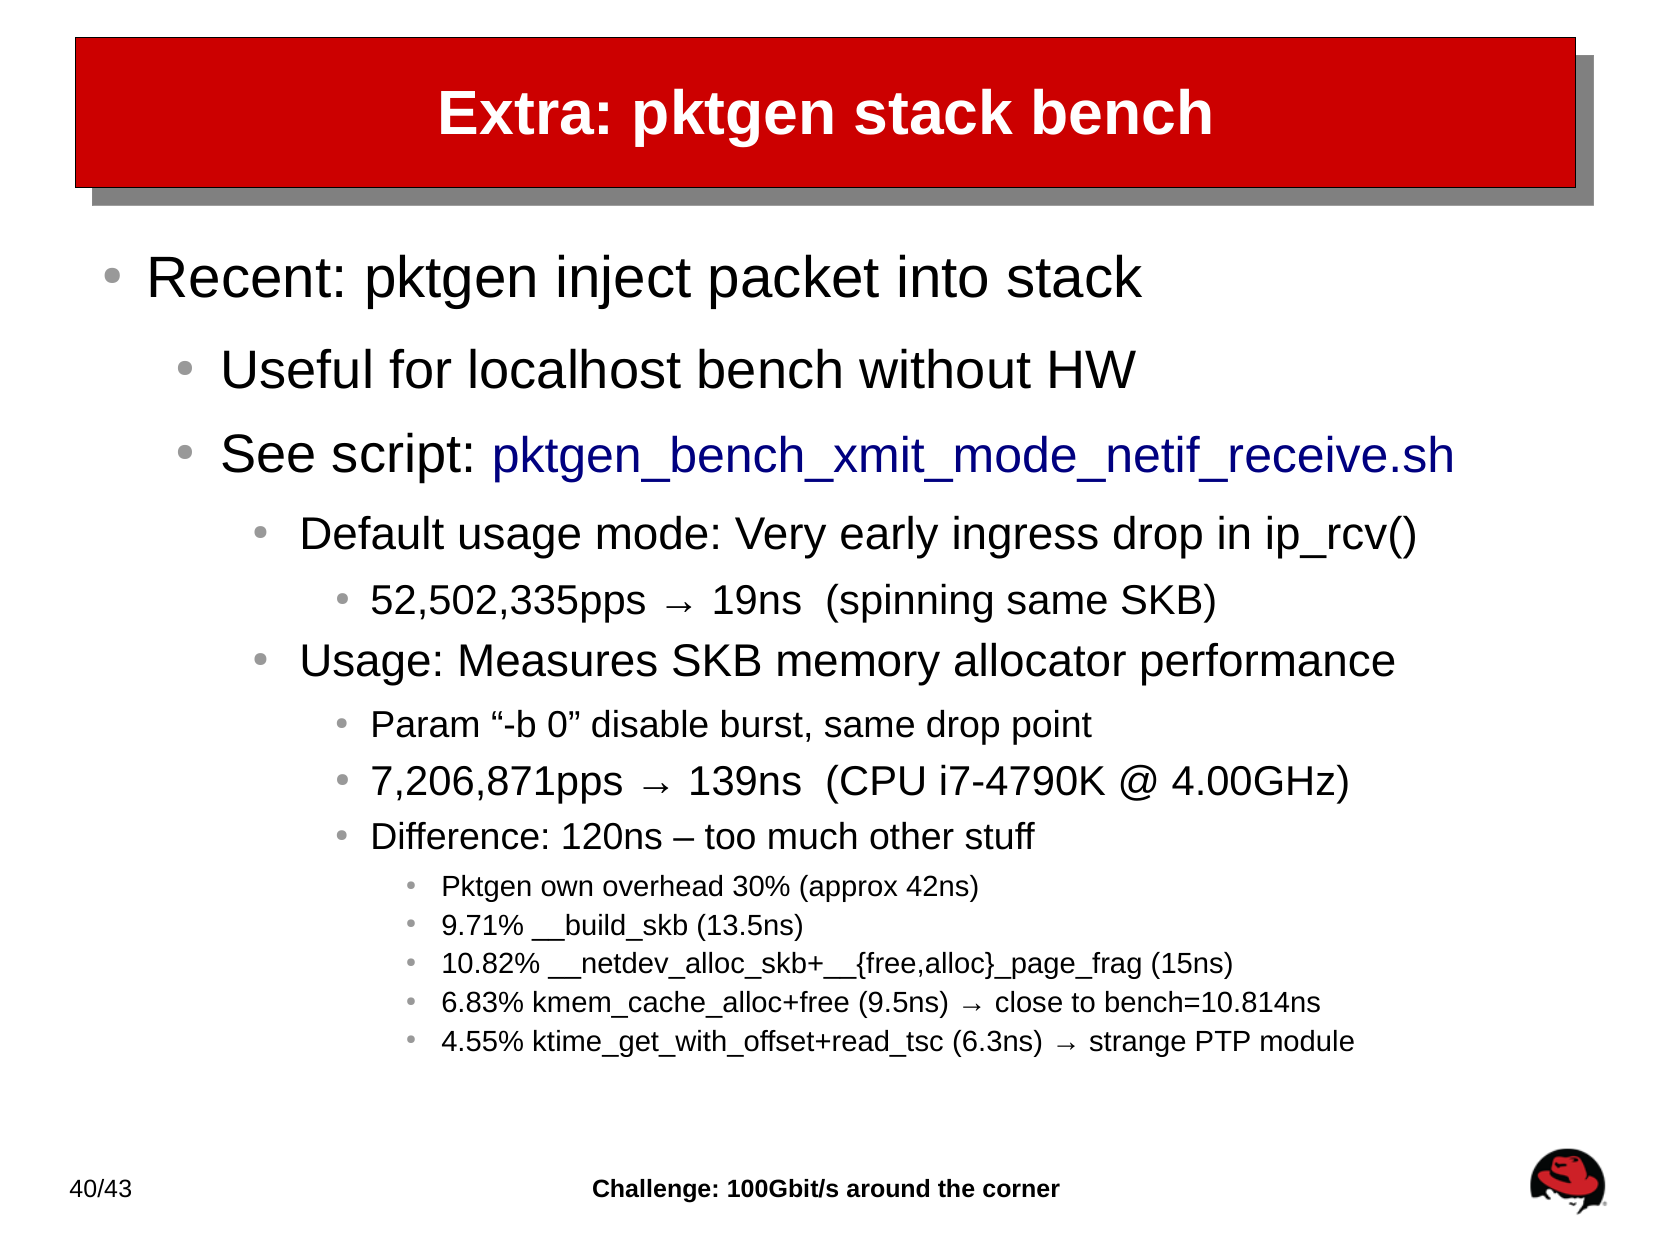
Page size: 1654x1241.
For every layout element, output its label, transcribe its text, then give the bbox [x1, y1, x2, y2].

title Extra: pktgen stack bench [82, 37, 1571, 188]
picture [1529, 1146, 1613, 1224]
list Recent: pktgen inject packet into stack Useful for localhost bench without HW See script: pktgen_bench_xmit_mode_netif_receive.sh Default usage mode: Very early ingress drop in ip_rcv() 52,502,335pps → 19ns (spinning same SKB) Usage: Measures SKB memory allocator performance Param “-b 0” disable burst, same drop point 7,206,871pps → 139ns (CPU i7-4790K @ 4.00GHz) Difference: 120ns – too much other stuff Pktgen own overhead 30% (approx 42ns) 9.71% __build_skb (13.5ns) 10.82% __netdev_alloc_skb+__{free,alloc}_page_frag (15ns) 6.83% kmem_cache_alloc+free (9.5ns) → close to bench=10.814ns 4.55% ktime_get_with_offset+read_tsc (6.3ns) → strange PTP module [86, 244, 1576, 1058]
